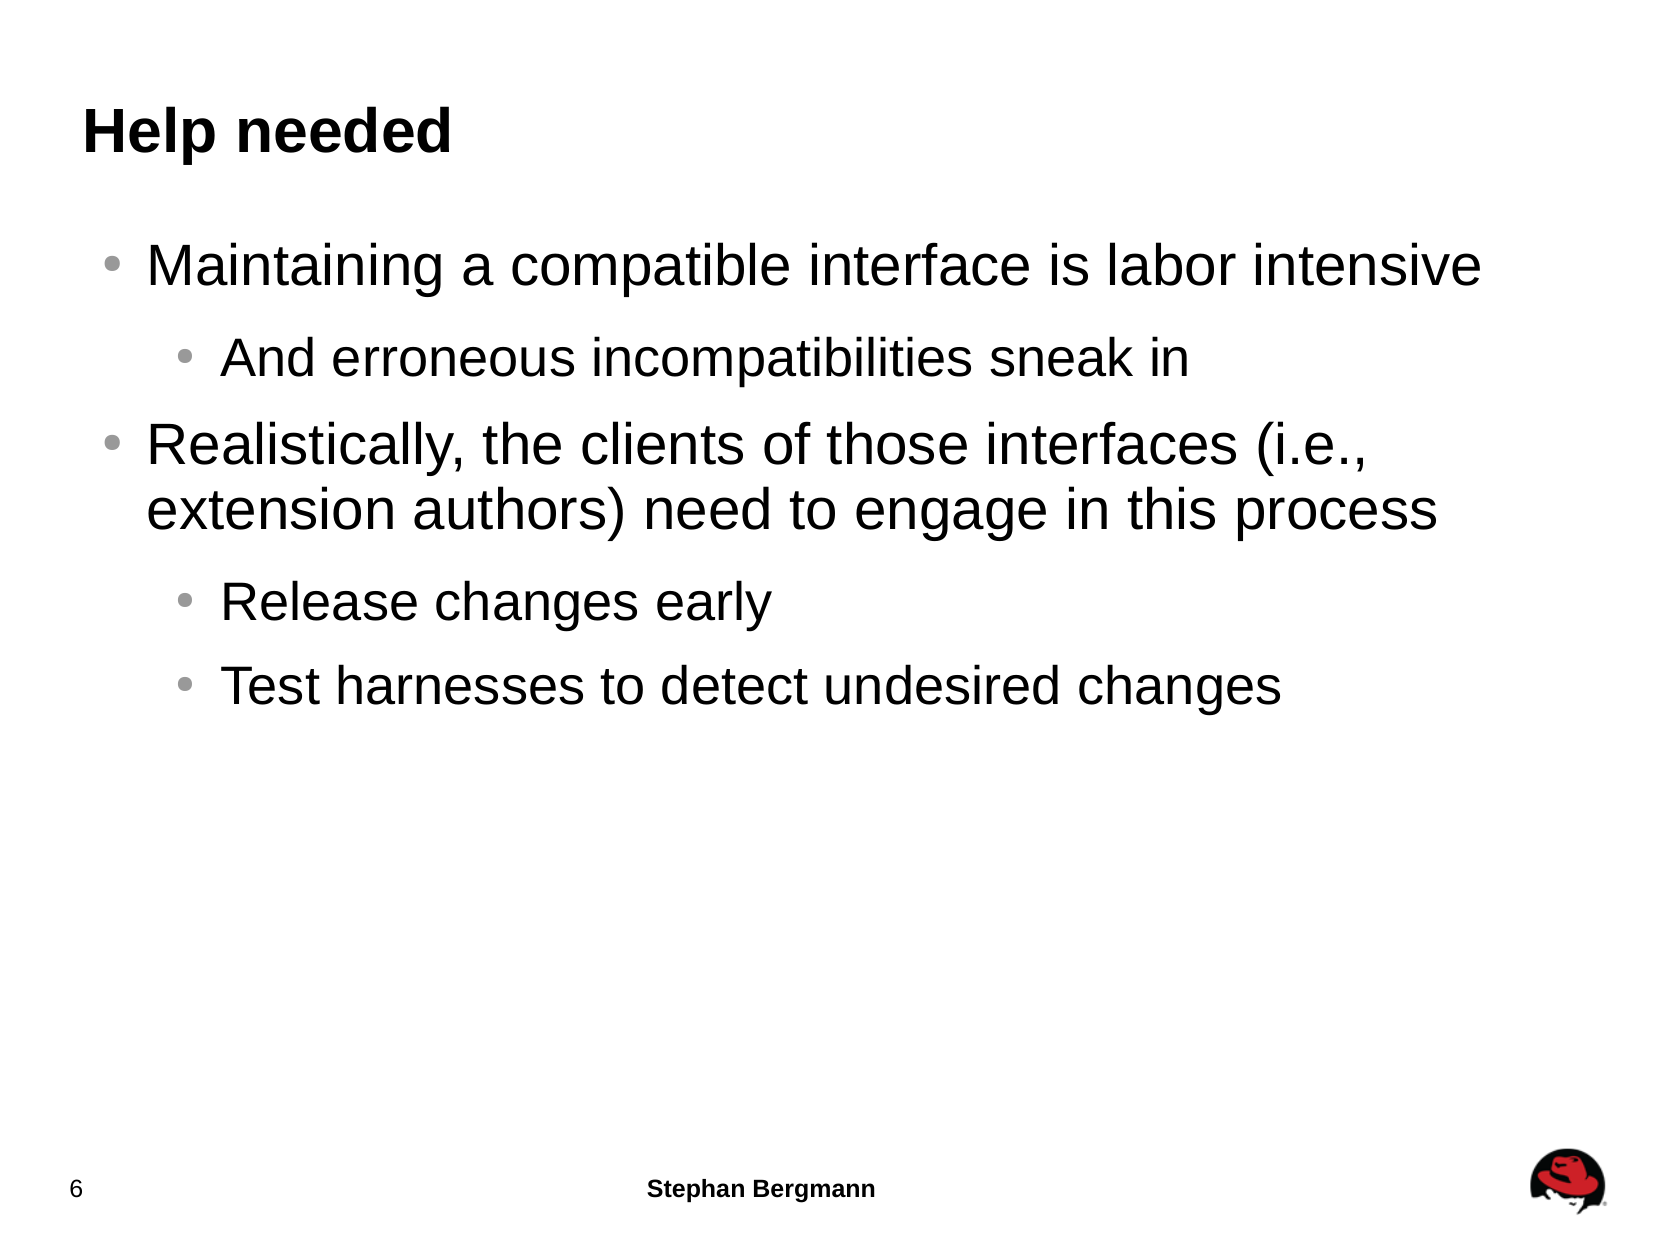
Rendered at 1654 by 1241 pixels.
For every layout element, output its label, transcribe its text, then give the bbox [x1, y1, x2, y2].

list Maintaining a compatible interface is labor intensive And erroneous incompatibilities sneak in Realistically, the clients of those interfaces (i.e., extension authors) need to engage in this process Release changes early Test harnesses to detect undesired changes [86, 232, 1576, 1027]
title Help needed [82, 37, 1571, 226]
picture [1529, 1146, 1613, 1224]
